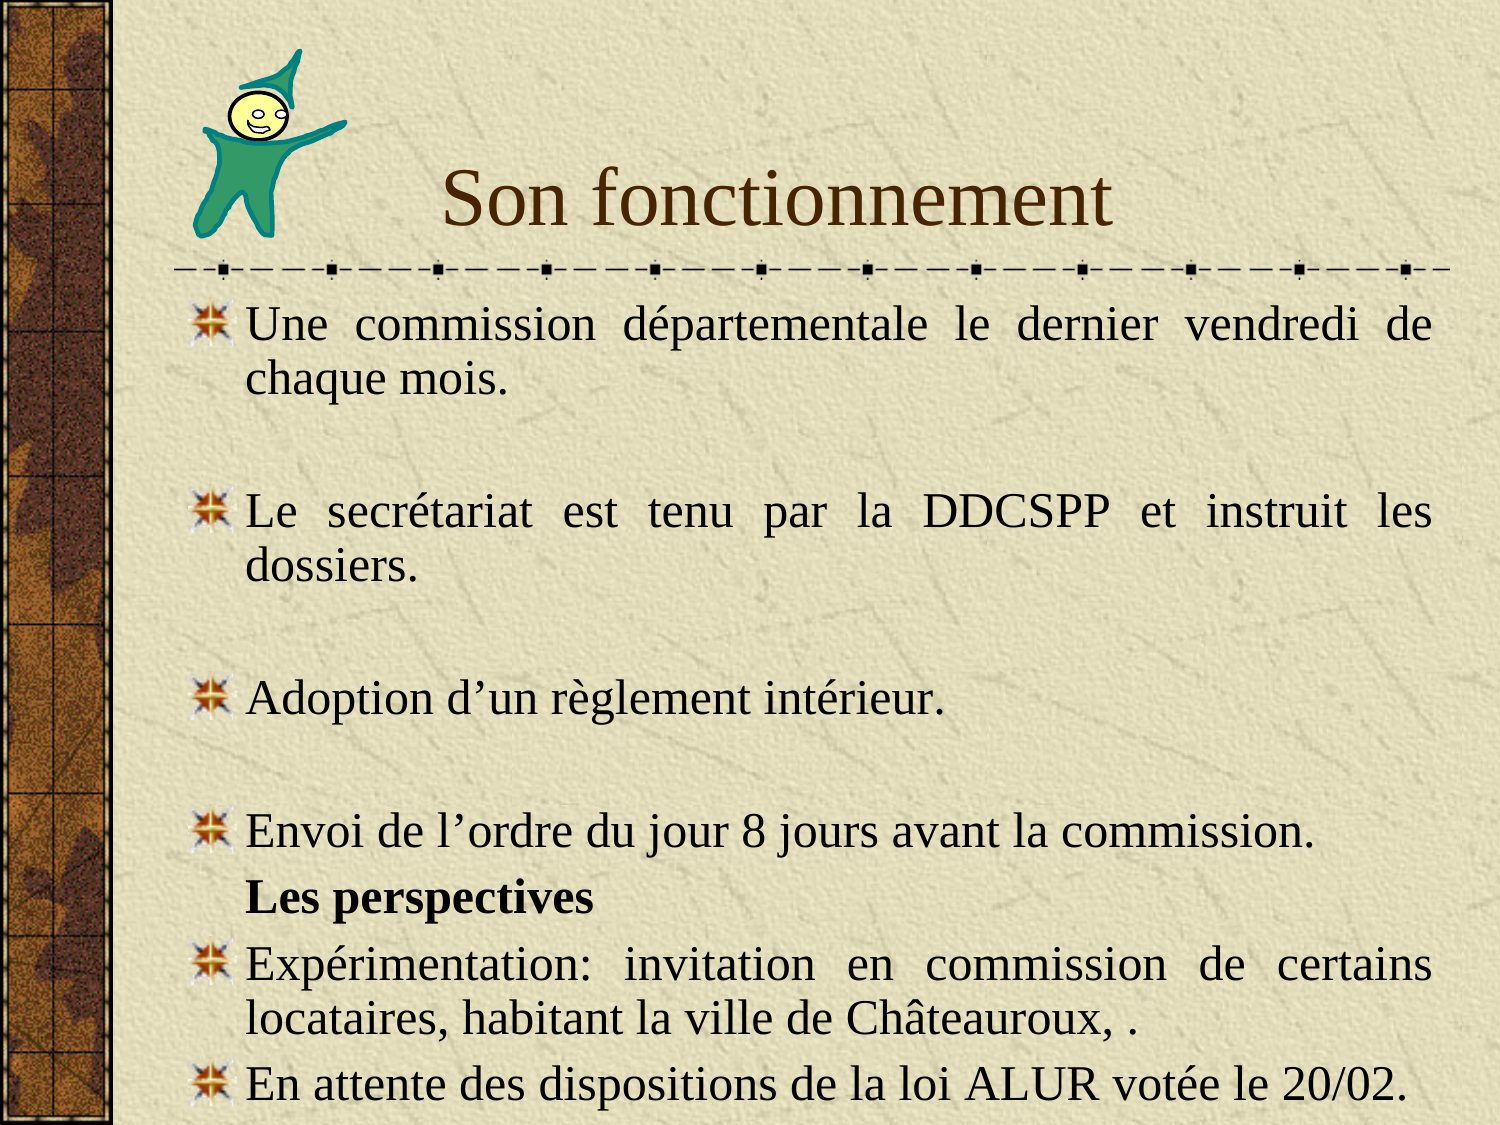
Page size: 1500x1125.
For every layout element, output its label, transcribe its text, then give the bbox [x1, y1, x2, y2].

text_box [229, 92, 288, 141]
list Une commission départementale le dernier vendredi de chaque mois. Le secrétariat est tenu par la DDCSPP et instruit les dossiers. Adoption d’un règlement intérieur. Envoi de l’ordre du jour 8 jours avant la commission. Les perspectives Expérimentation: invitation en commission de certains locataires, habitant la ville de Châteauroux, . En attente des dispositions de la loi ALUR votée le 20/02. [174, 289, 1449, 1120]
picture [0, 0, 1500, 1125]
text_box [241, 50, 301, 108]
text_box [195, 122, 346, 237]
title Son fonctionnement [425, 62, 1450, 250]
